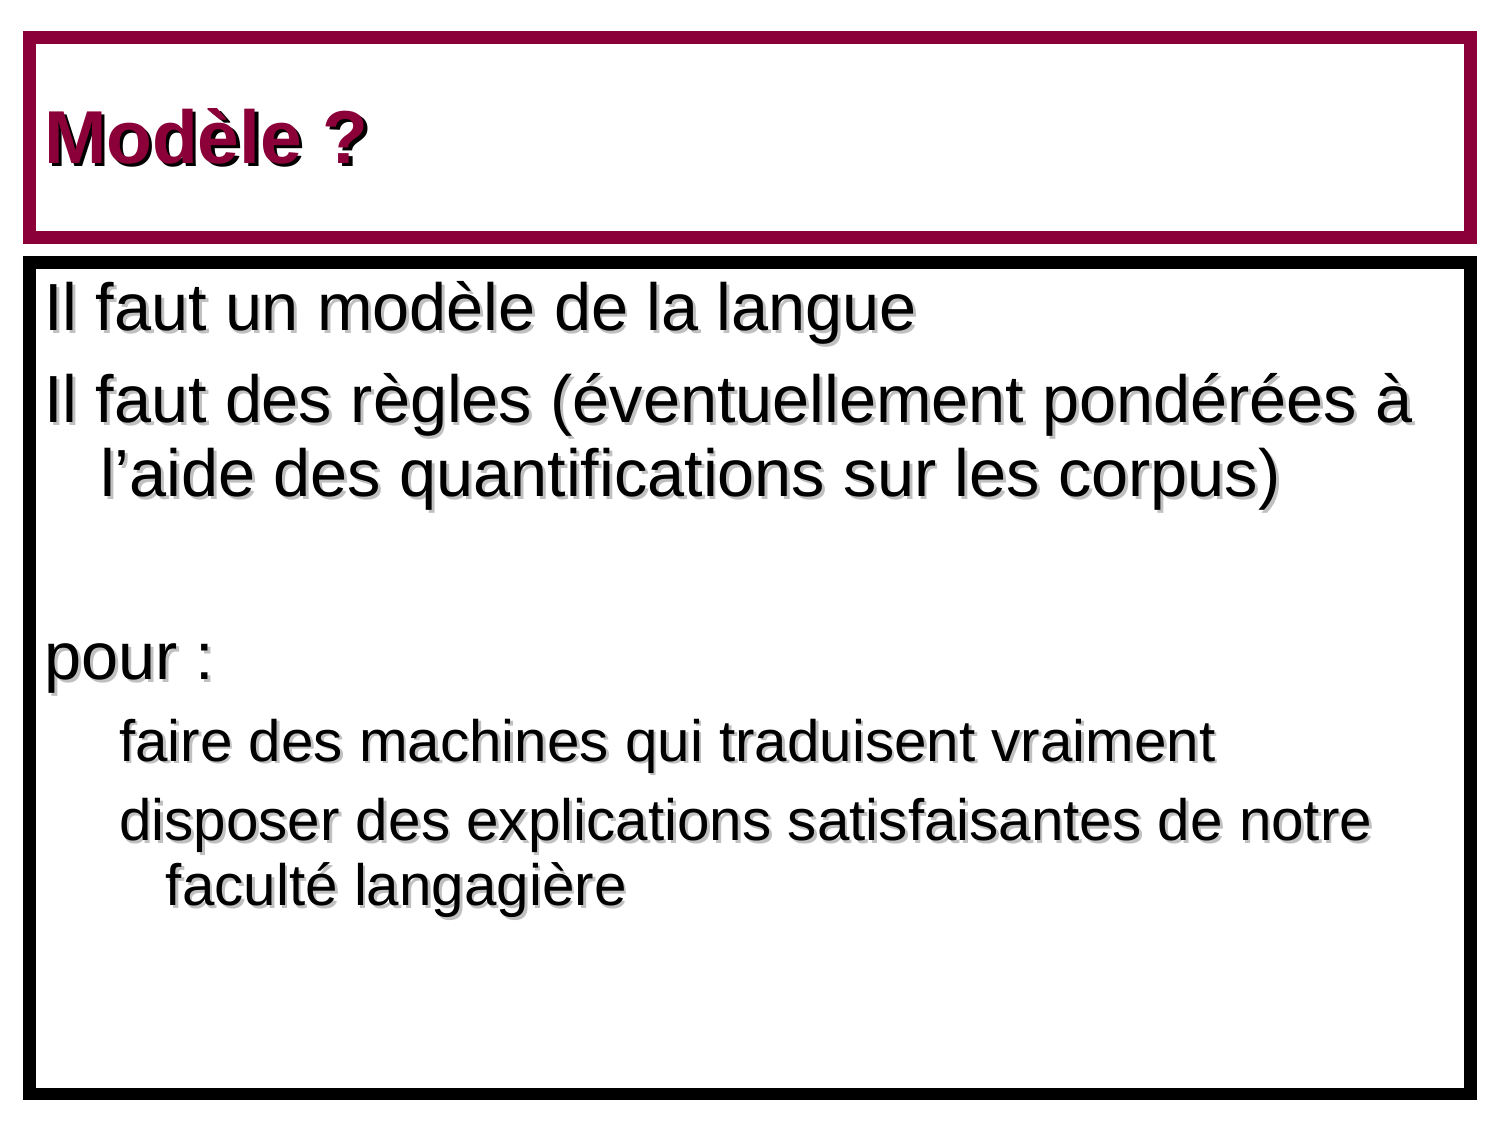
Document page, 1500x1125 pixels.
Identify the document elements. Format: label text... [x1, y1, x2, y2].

list Il faut un modèle de la langue Il faut des règles (éventuellement pondérées à l’aide des quantifications sur les corpus) pour : faire des machines qui traduisent vraiment disposer des explications satisfaisantes de notre faculté langagière [29, 262, 1471, 1095]
title Modèle ? [29, 37, 1471, 238]
